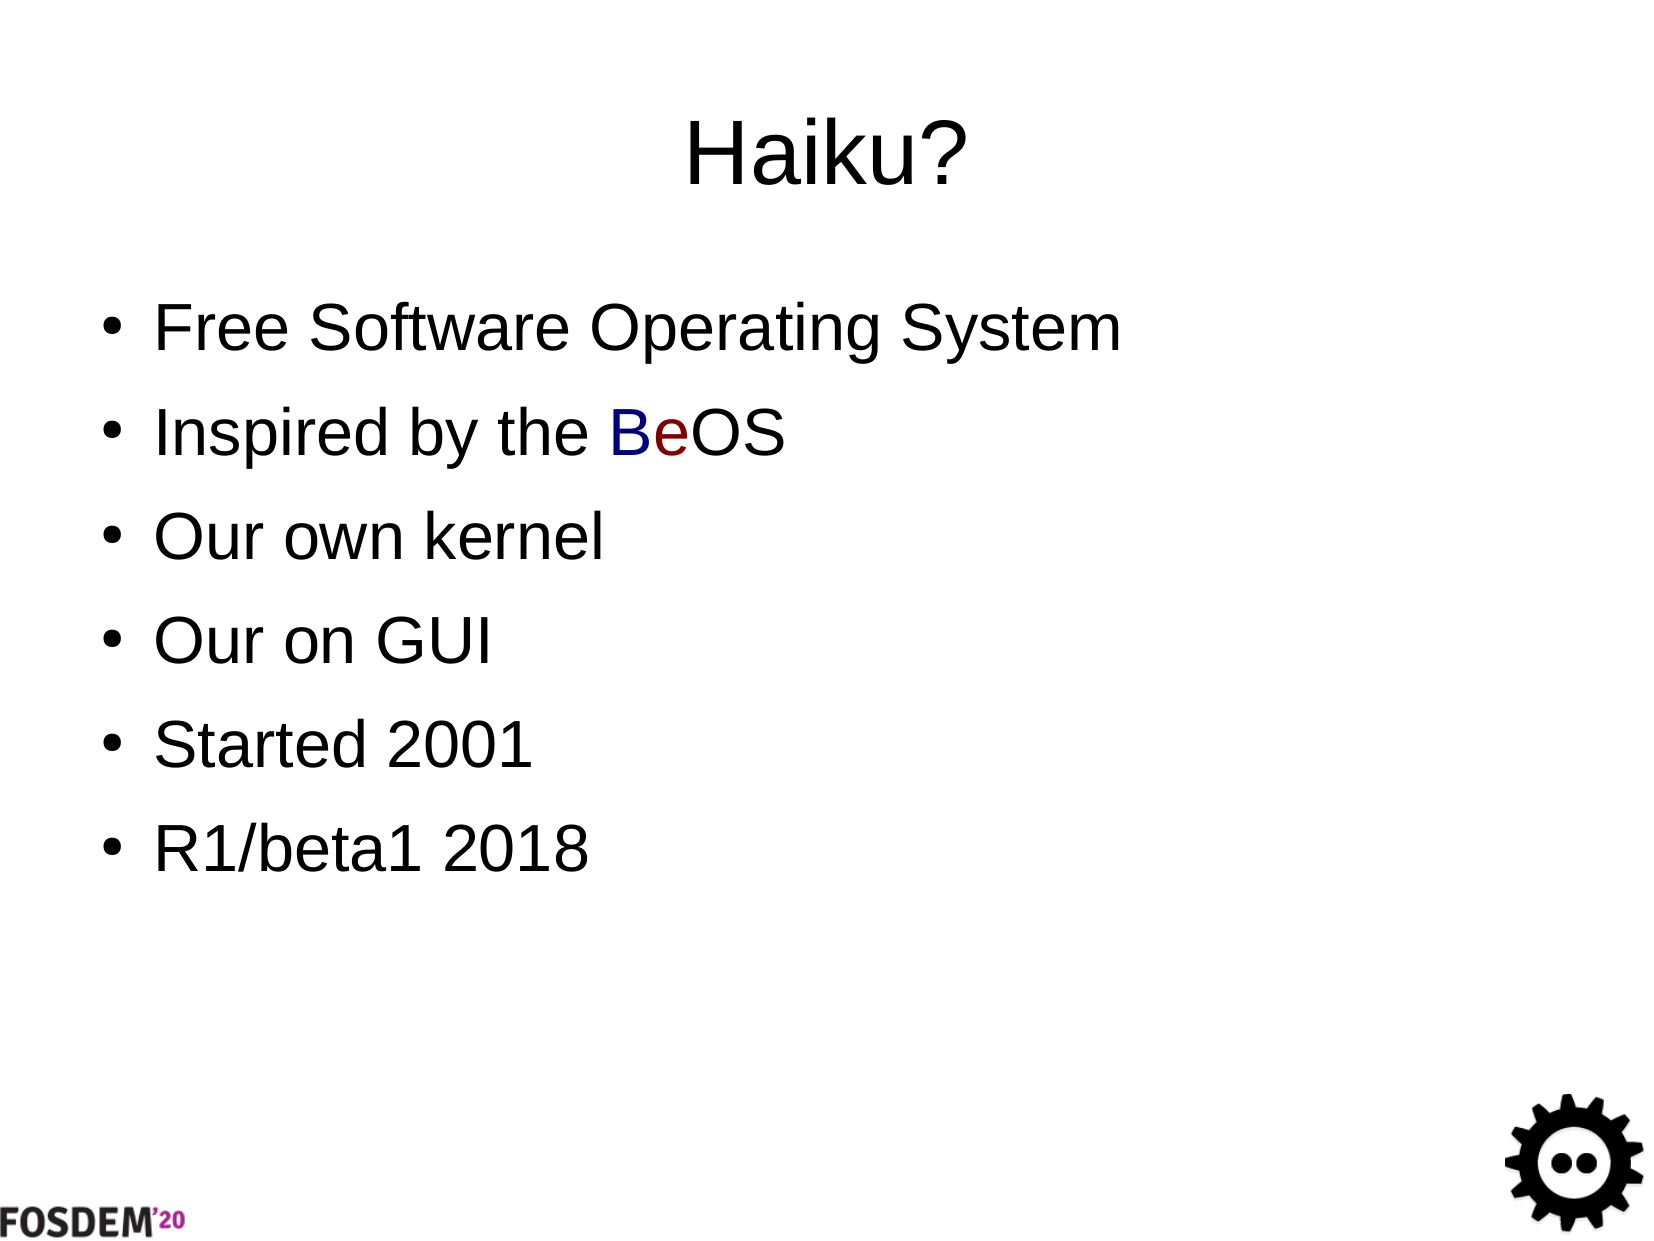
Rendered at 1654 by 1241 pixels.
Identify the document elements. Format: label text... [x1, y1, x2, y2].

title Haiku? [82, 49, 1571, 257]
picture [0, 1202, 188, 1241]
picture [1505, 1094, 1648, 1235]
list Free Software Operating System Inspired by the BeOS Our own kernel Our on GUI Started 2001 R1/beta1 2018 [82, 290, 1571, 1010]
